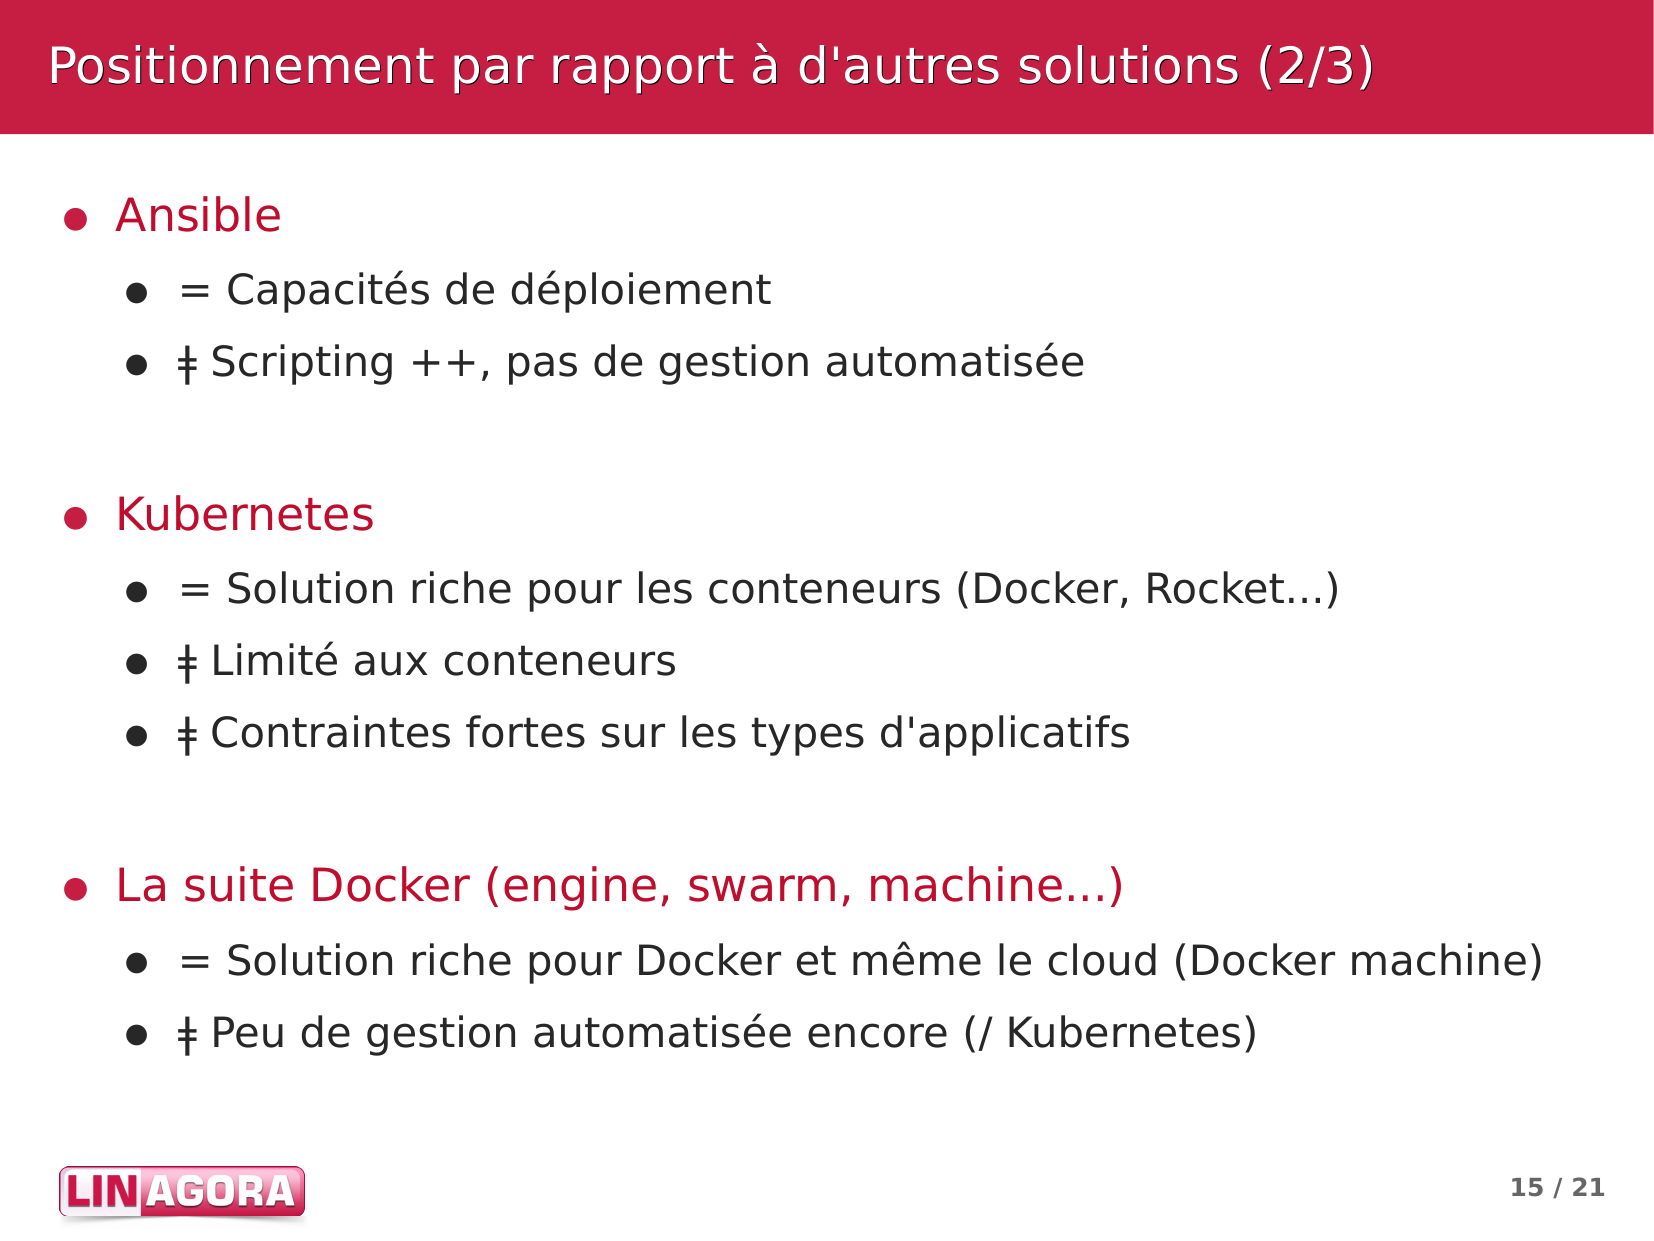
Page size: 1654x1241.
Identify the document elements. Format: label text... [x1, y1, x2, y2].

list Ansible = Capacités de déploiement ǂ Scripting ++, pas de gestion automatisée Kubernetes = Solution riche pour les conteneurs (Docker, Rocket...) ǂ Limité aux conteneurs ǂ Contraintes fortes sur les types d'applicatifs La suite Docker (engine, swarm, machine...) = Solution riche pour Docker et même le cloud (Docker machine) ǂ Peu de gestion automatisée encore (/ Kubernetes) [45, 188, 1606, 1134]
picture [59, 1166, 308, 1229]
title Positionnement par rapport à d'autres solutions (2/3) [47, 7, 1624, 126]
